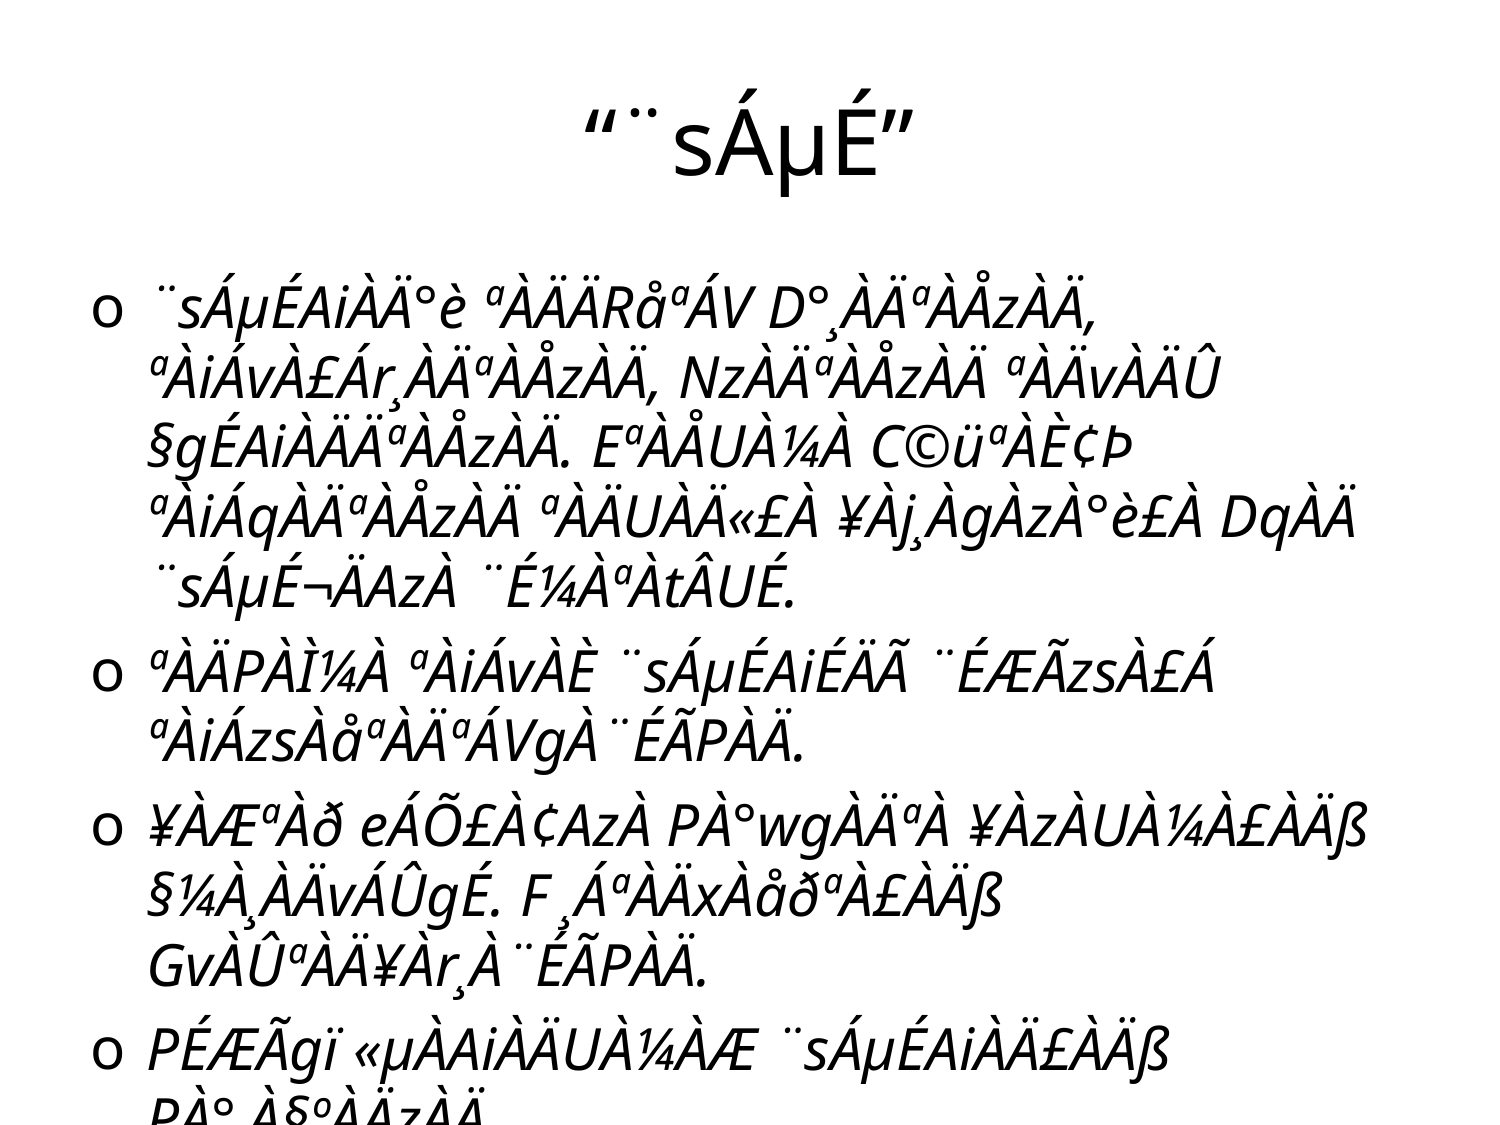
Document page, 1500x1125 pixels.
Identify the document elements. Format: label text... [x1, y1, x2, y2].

title “¨sÁµÉ” [75, 45, 1426, 233]
list ¨sÁµÉAiÀÄ°è ªÀÄÄRåªÁV D°¸ÀÄªÀÅzÀÄ, ªÀiÁvÀ£Ár¸ÀÄªÀÅzÀÄ, NzÀÄªÀÅzÀÄ ªÀÄvÀÄÛ §gÉAiÀÄÄªÀÅzÀÄ. EªÀÅUÀ¼À C©üªÀÈ¢Þ ªÀiÁqÀÄªÀÅzÀÄ ªÀÄUÀÄ«£À ¥Àj¸ÀgÀzÀ°è£À DqÀÄ ¨sÁµÉ¬ÄAzÀ ¨É¼ÀªÀtÂUÉ. ªÀÄPÀÌ¼À ªÀiÁvÀÈ ¨sÁµÉAiÉÄÃ ¨ÉÆÃzsÀ£Á ªÀiÁzsÀåªÀÄªÁVgÀ¨ÉÃPÀÄ. ¥ÀÆªÀð eÁÕ£À¢AzÀ PÀ°wgÀÄªÀ ¥ÀzÀUÀ¼À£ÀÄß §¼À¸ÀÄvÁÛgÉ. F ¸ÁªÀÄxÀåðªÀ£ÀÄß GvÀÛªÀÄ¥Àr¸À¨ÉÃPÀÄ. PÉÆÃgï «µÀAiÀÄUÀ¼ÀÆ ¨sÁµÉAiÀÄ£ÀÄß PÀ°¸À§ºÀÄzÀÄ. wæ¨sÁµÁ ¸ÀÆvÀæªÀ£ÀÄß PÀ°¸À®Ä ¥ÀæAiÀÄwß¸À§ºÀÄzÀÄ. [75, 262, 1426, 1006]
